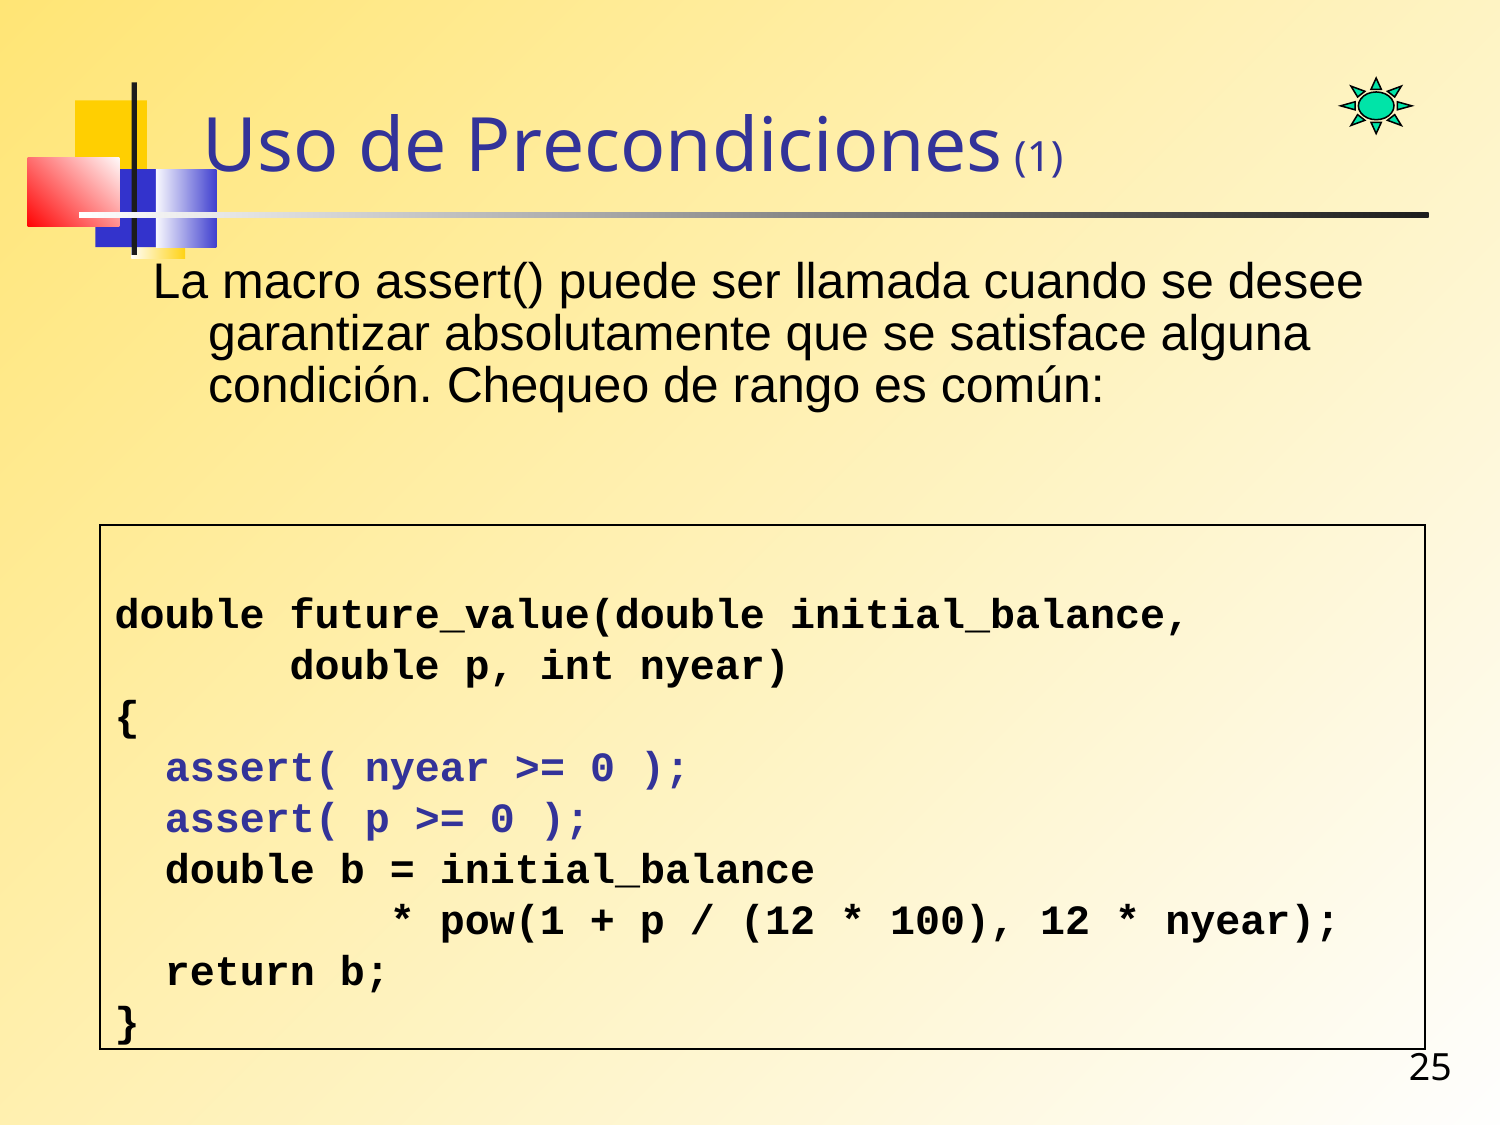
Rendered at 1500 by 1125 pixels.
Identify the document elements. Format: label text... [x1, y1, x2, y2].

list La macro assert() puede ser llamada cuando se desee garantizar absolutamente que se satisface alguna condición. Chequeo de rango es común: [137, 249, 1463, 1013]
text_box double future_value(double initial_balance, double p, int nyear)‏ { assert( nyear >= 0 ); assert( p >= 0 ); double b = initial_balance * pow(1 + p / (12 * 100), 12 * nyear); return b; } [99, 524, 1426, 1050]
title Uso de Precondiciones (1)‏ [187, 37, 1466, 201]
